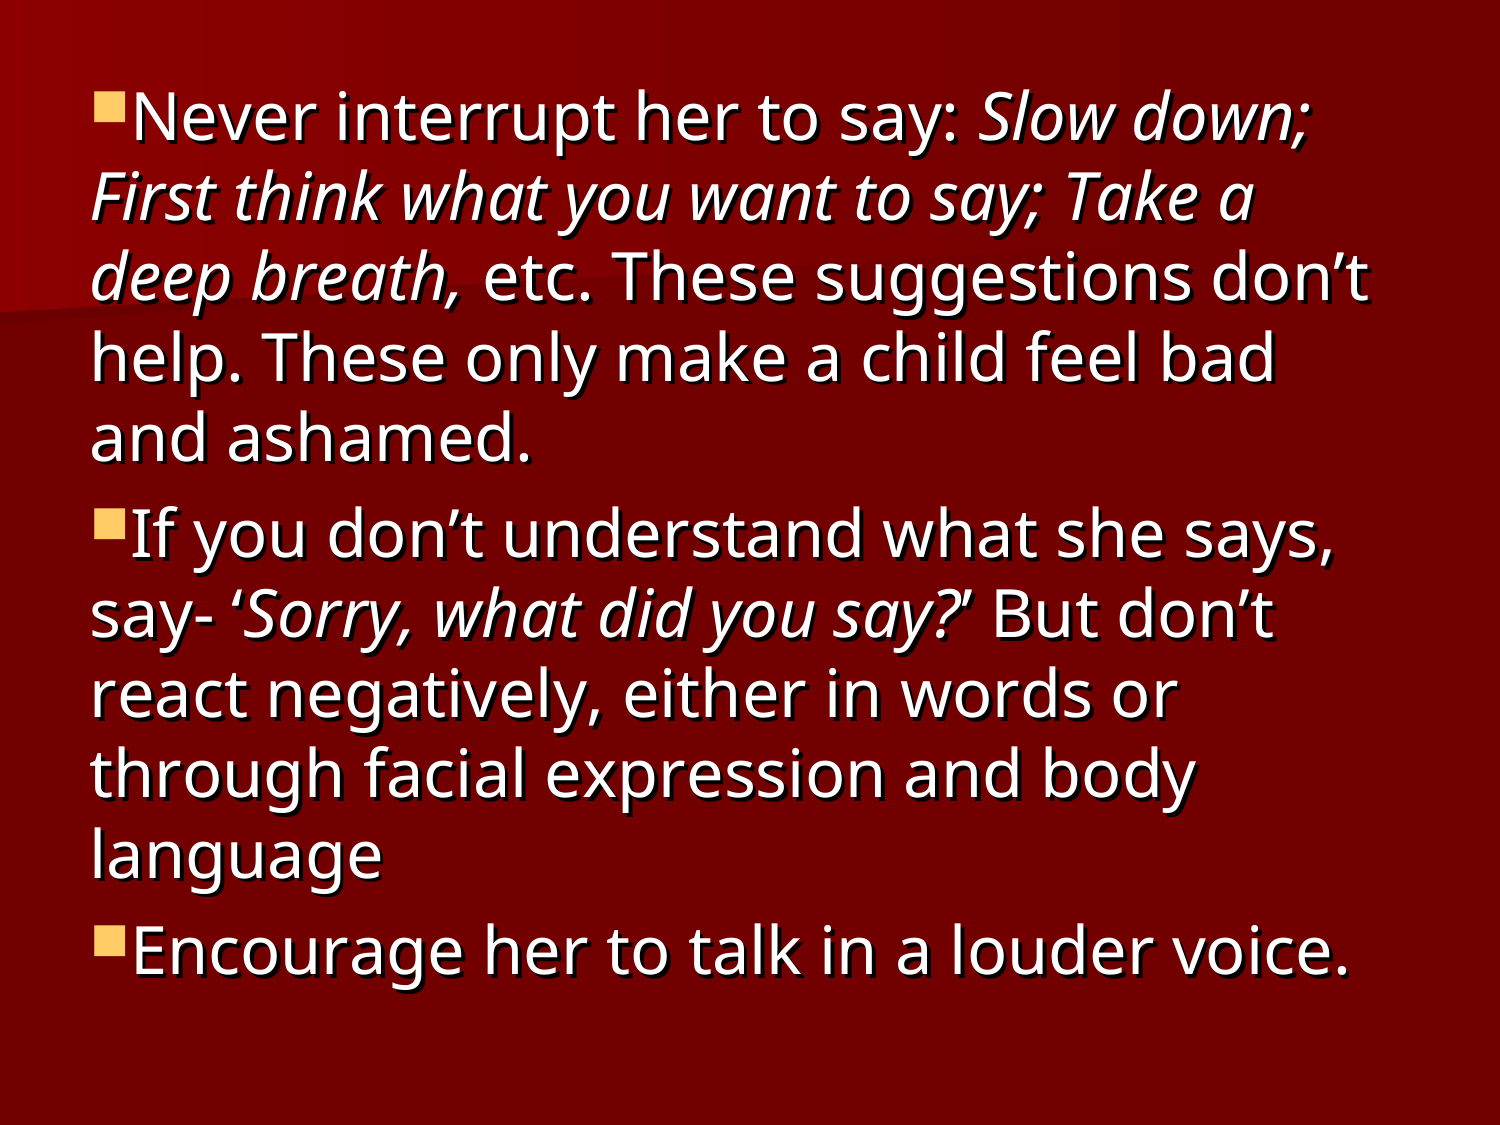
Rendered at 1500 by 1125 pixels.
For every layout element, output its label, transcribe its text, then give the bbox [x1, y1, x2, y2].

list Never interrupt her to say: Slow down; First think what you want to say; Take a deep breath, etc. These suggestions don’t help. These only make a child feel bad and ashamed. If you don’t understand what she says, say- ‘Sorry, what did you say?’ But don’t react negatively, either in words or through facial expression and body language Encourage her to talk in a louder voice. [75, 66, 1426, 1075]
